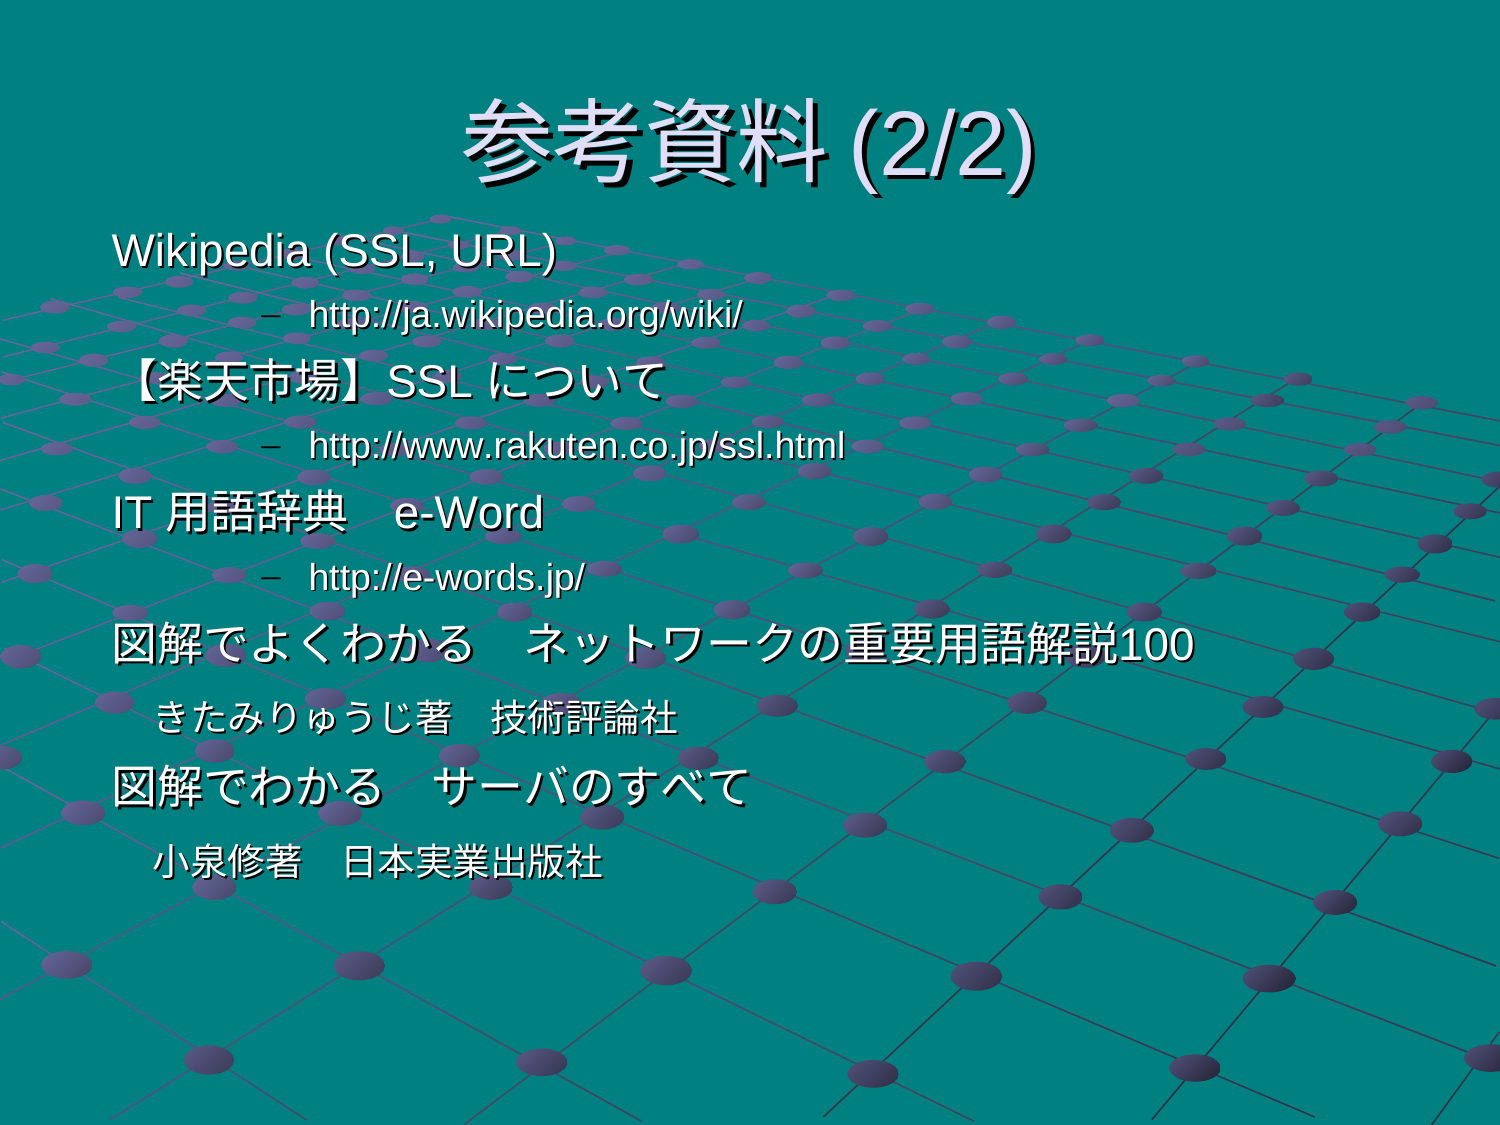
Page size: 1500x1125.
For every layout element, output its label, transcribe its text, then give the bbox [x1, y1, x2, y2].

list Wikipedia (SSL, URL) http://ja.wikipedia.org/wiki/ 【楽天市場】SSL について http://www.rakuten.co.jp/ssl.html IT 用語辞典 e-Word http://e-words.jp/ 図解でよくわかる ネットワークの重要用語解説100 きたみりゅうじ著 技術評論社 図解でわかる サーバのすべて 小泉修著 日本実業出版社 [96, 213, 1447, 1037]
title 参考資料 (2/2) [75, 20, 1424, 257]
